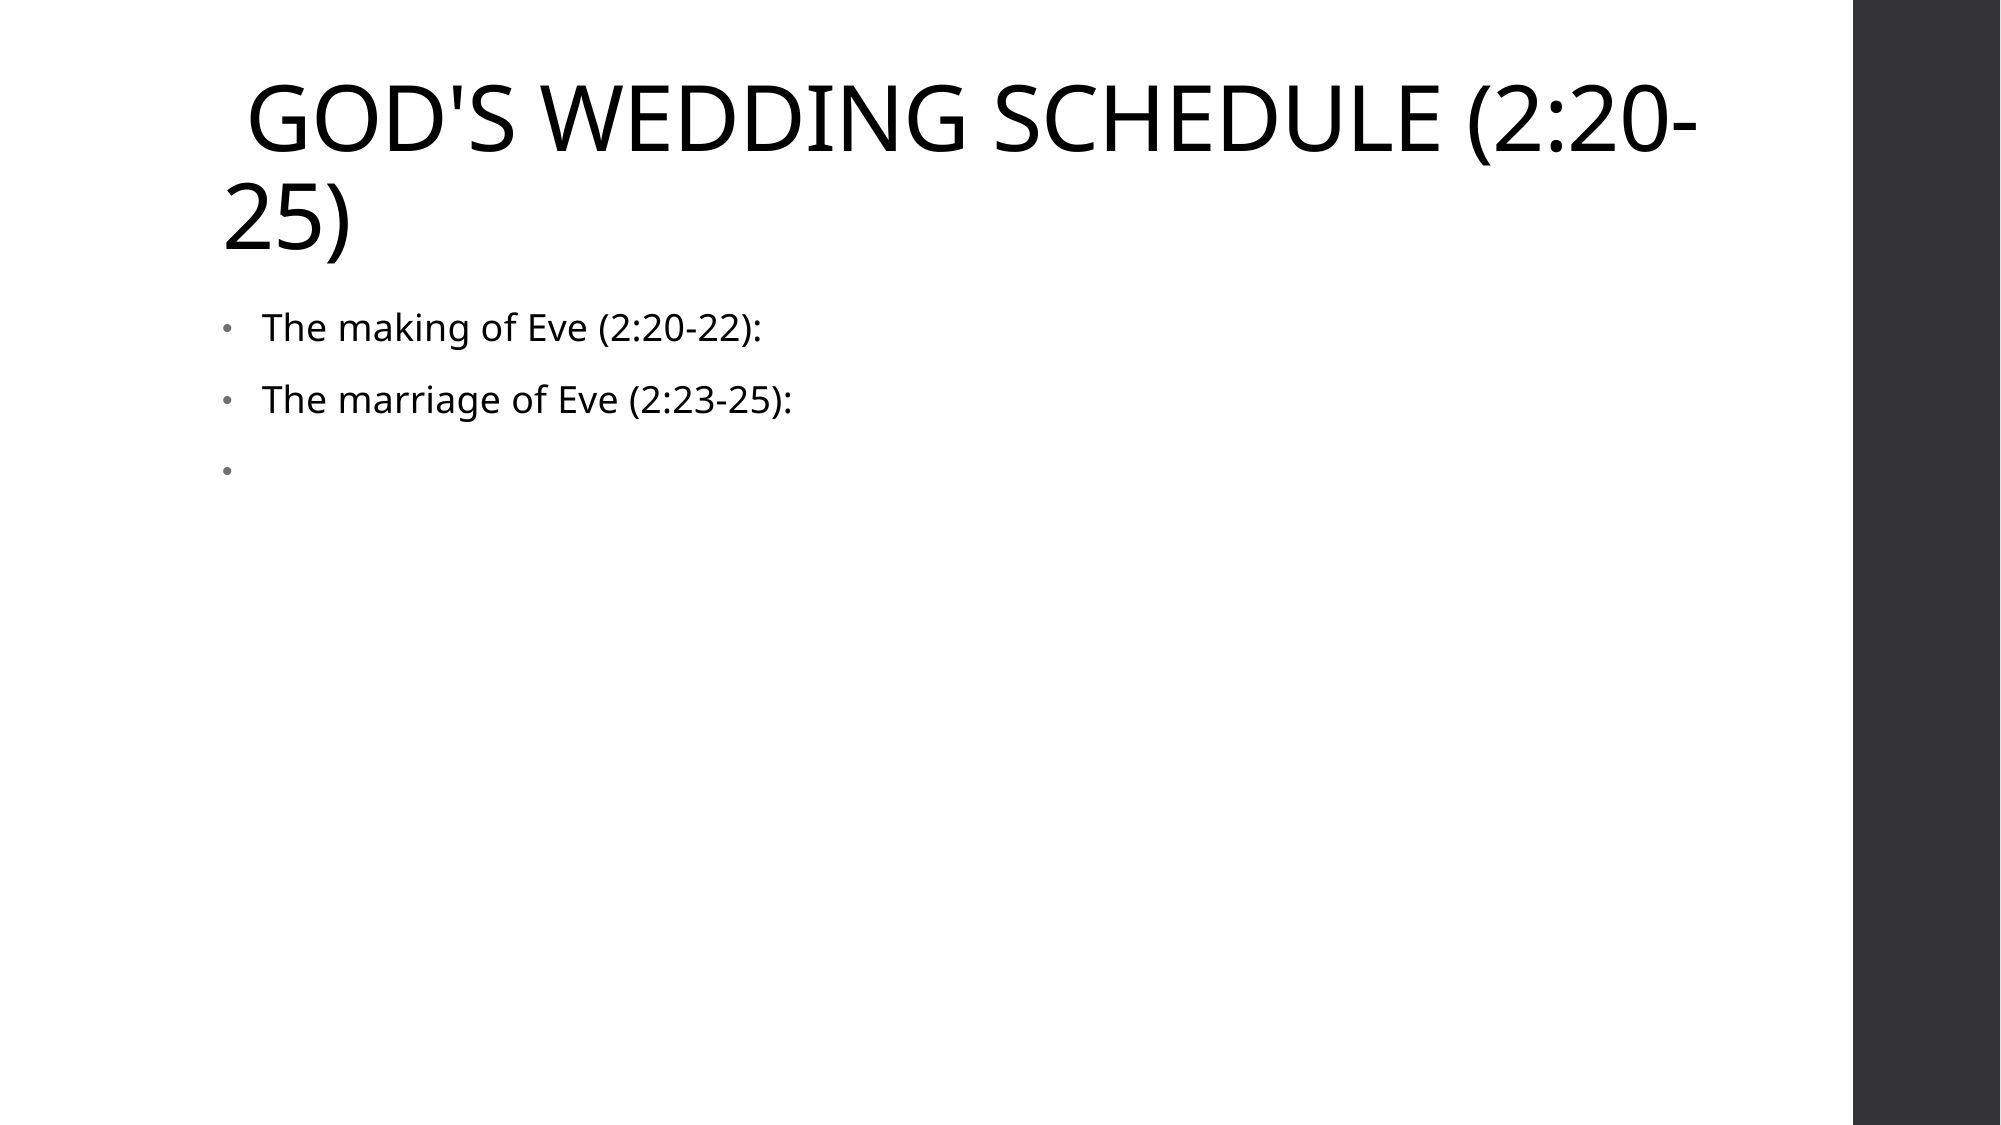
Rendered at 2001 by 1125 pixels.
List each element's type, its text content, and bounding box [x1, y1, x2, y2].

list The making of Eve (2:20-22): The marriage of Eve (2:23-25): [206, 299, 1617, 1014]
title GOD'S WEDDING SCHEDULE (2:20-25) [206, 60, 1797, 278]
